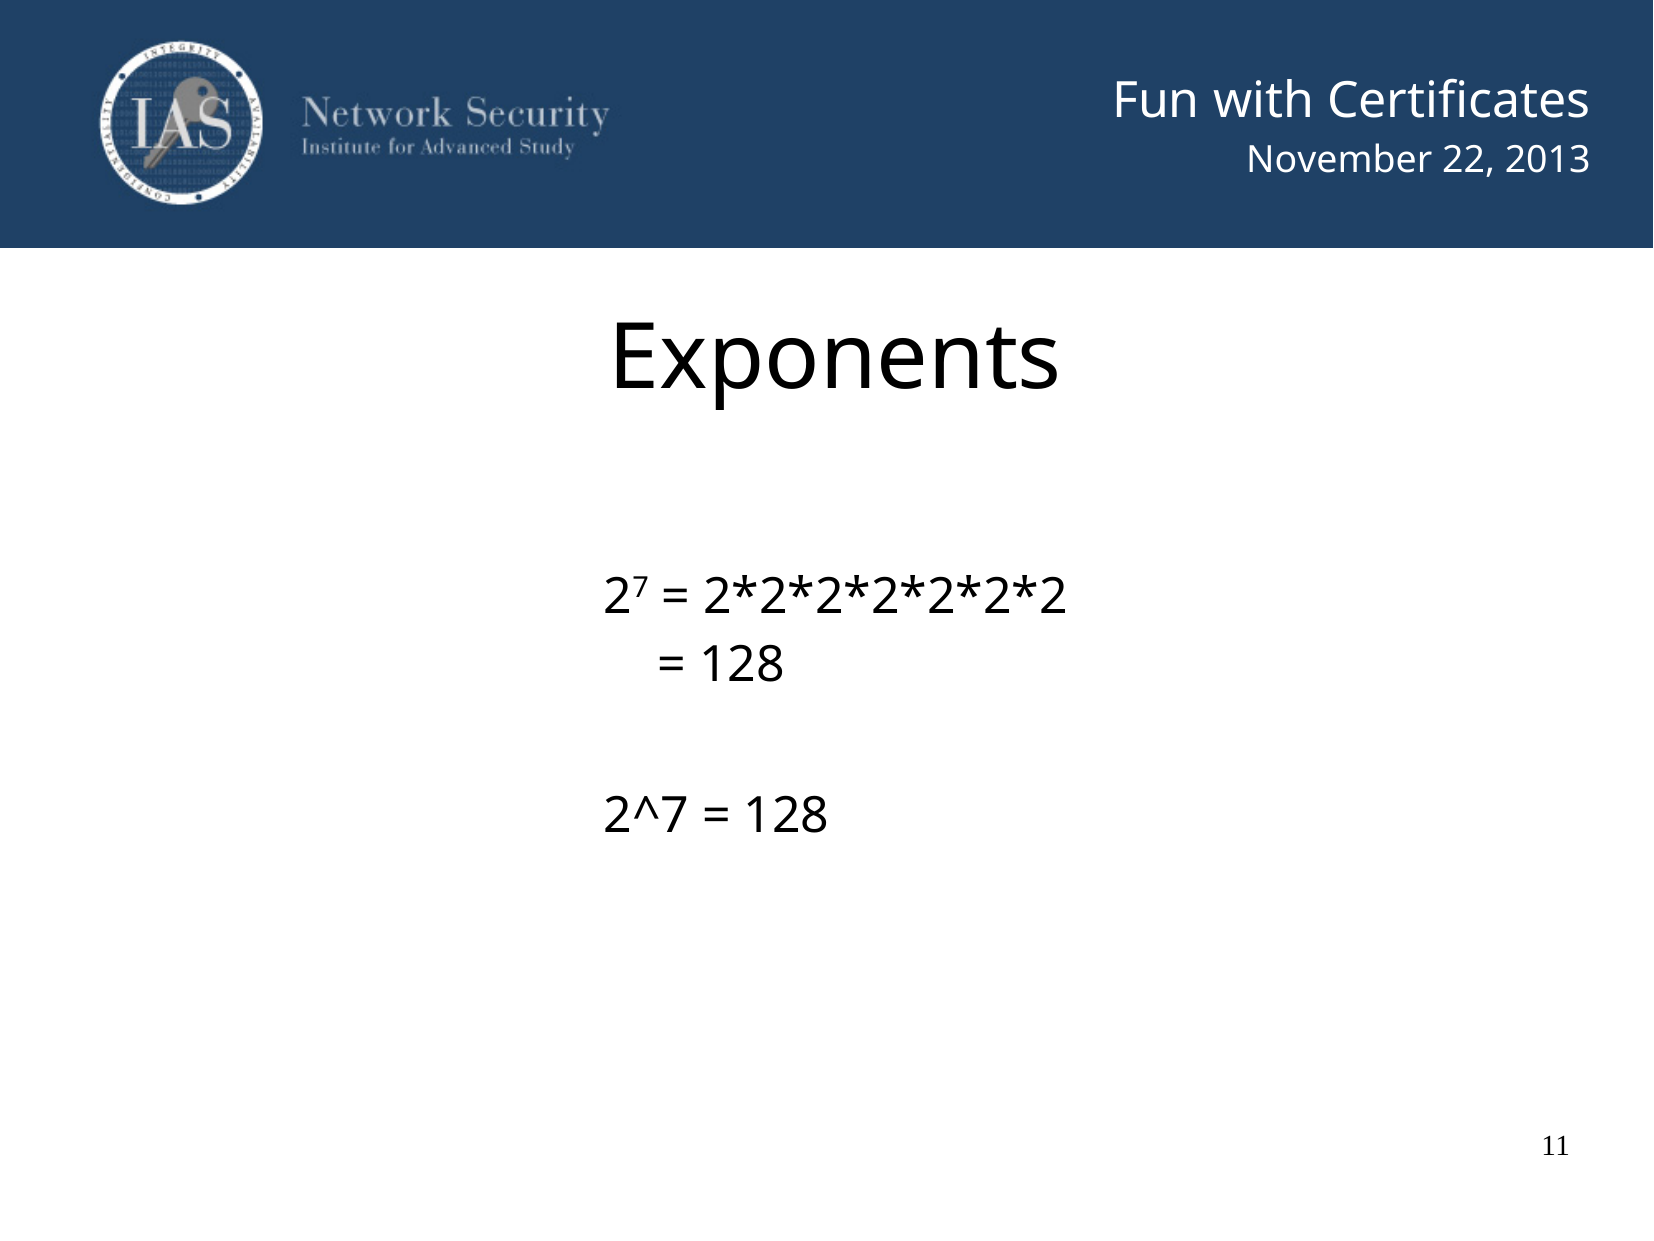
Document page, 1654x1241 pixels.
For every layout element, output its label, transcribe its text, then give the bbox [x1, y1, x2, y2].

list Exponents [82, 290, 1571, 1088]
text_box 27 = 2*2*2*2*2*2*2 = 128 [589, 552, 1116, 687]
picture [0, 0, 1653, 248]
text_box 2^7 = 128 [589, 771, 894, 845]
